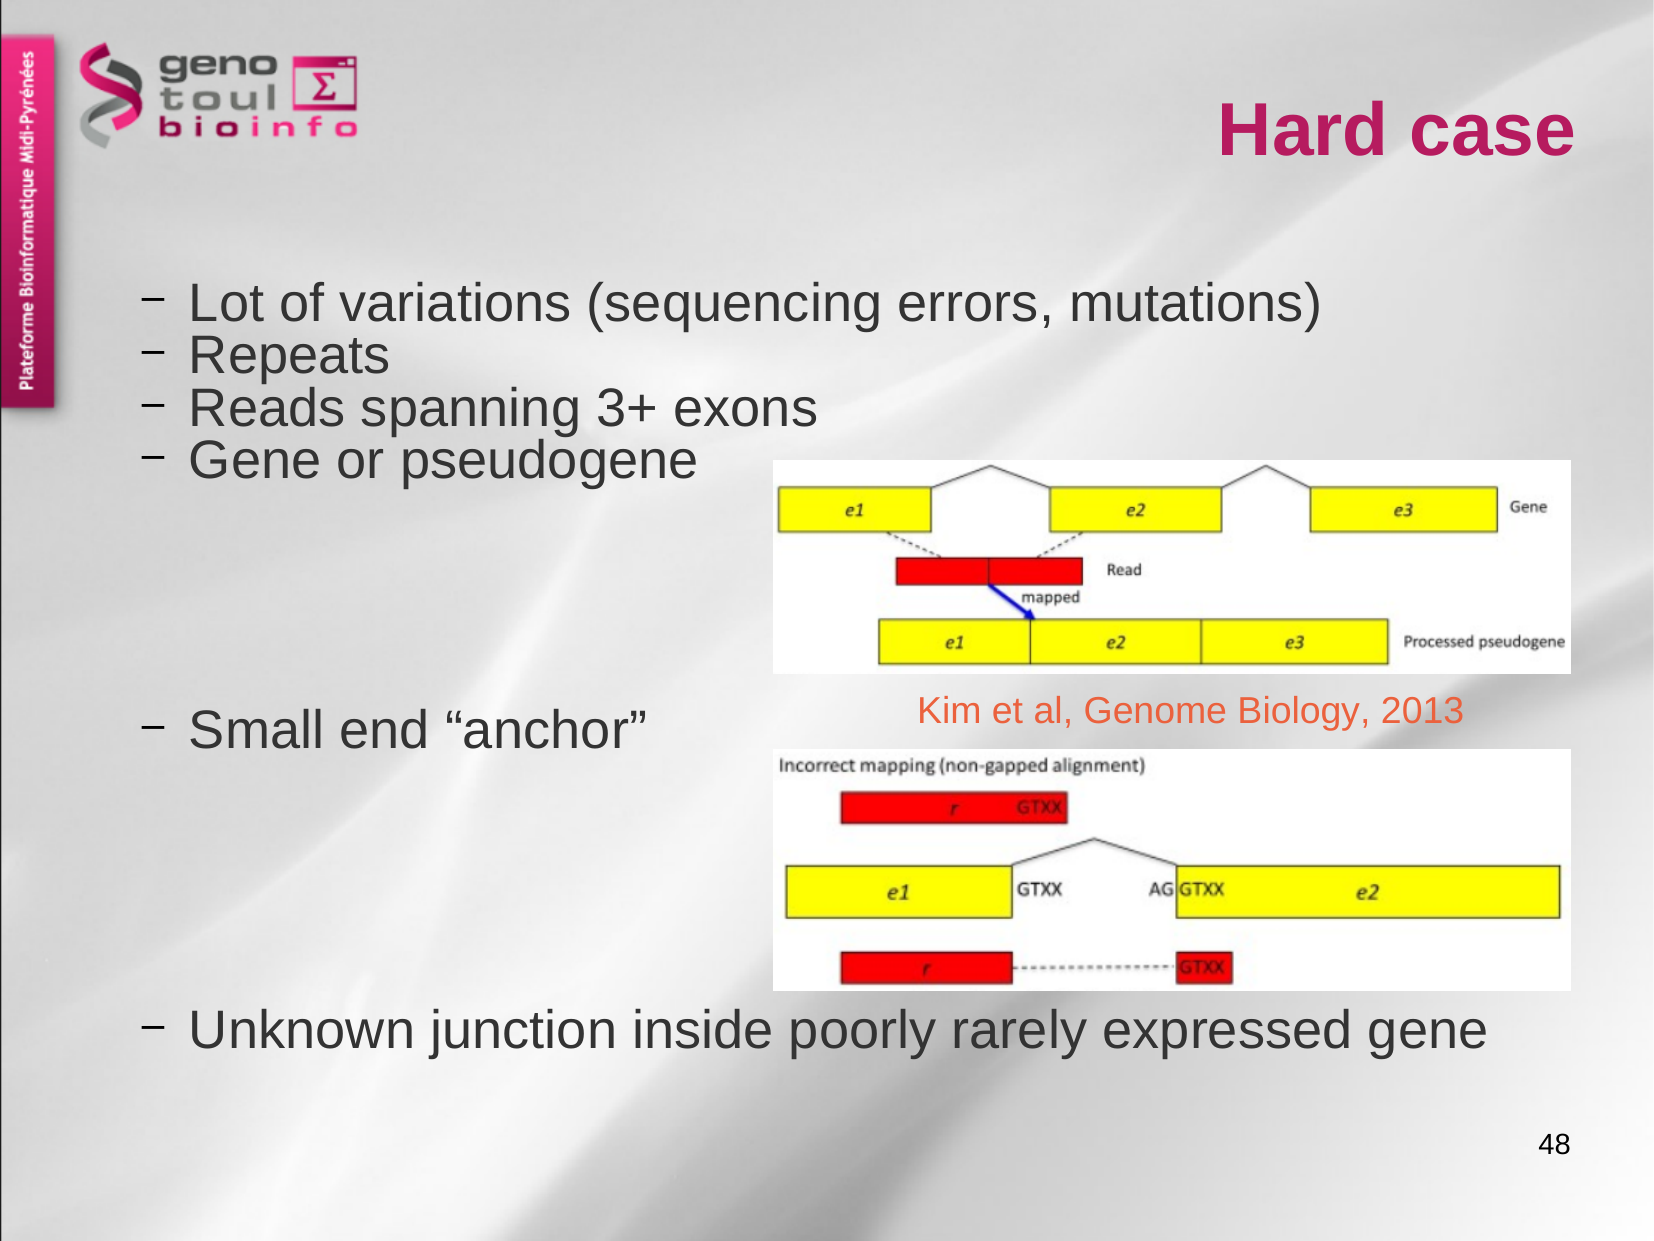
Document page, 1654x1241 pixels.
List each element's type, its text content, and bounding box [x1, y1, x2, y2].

text_box Kim et al, Genome Biology, 2013 [773, 687, 1571, 745]
list Lot of variations (sequencing errors, mutations) Repeats Reads spanning 3+ exons Gene or pseudogene Small end “anchor” Unknown junction inside poorly rarely expressed gene [47, 265, 1536, 1211]
title Hard case [88, 59, 1577, 208]
picture [0, 0, 1654, 1241]
